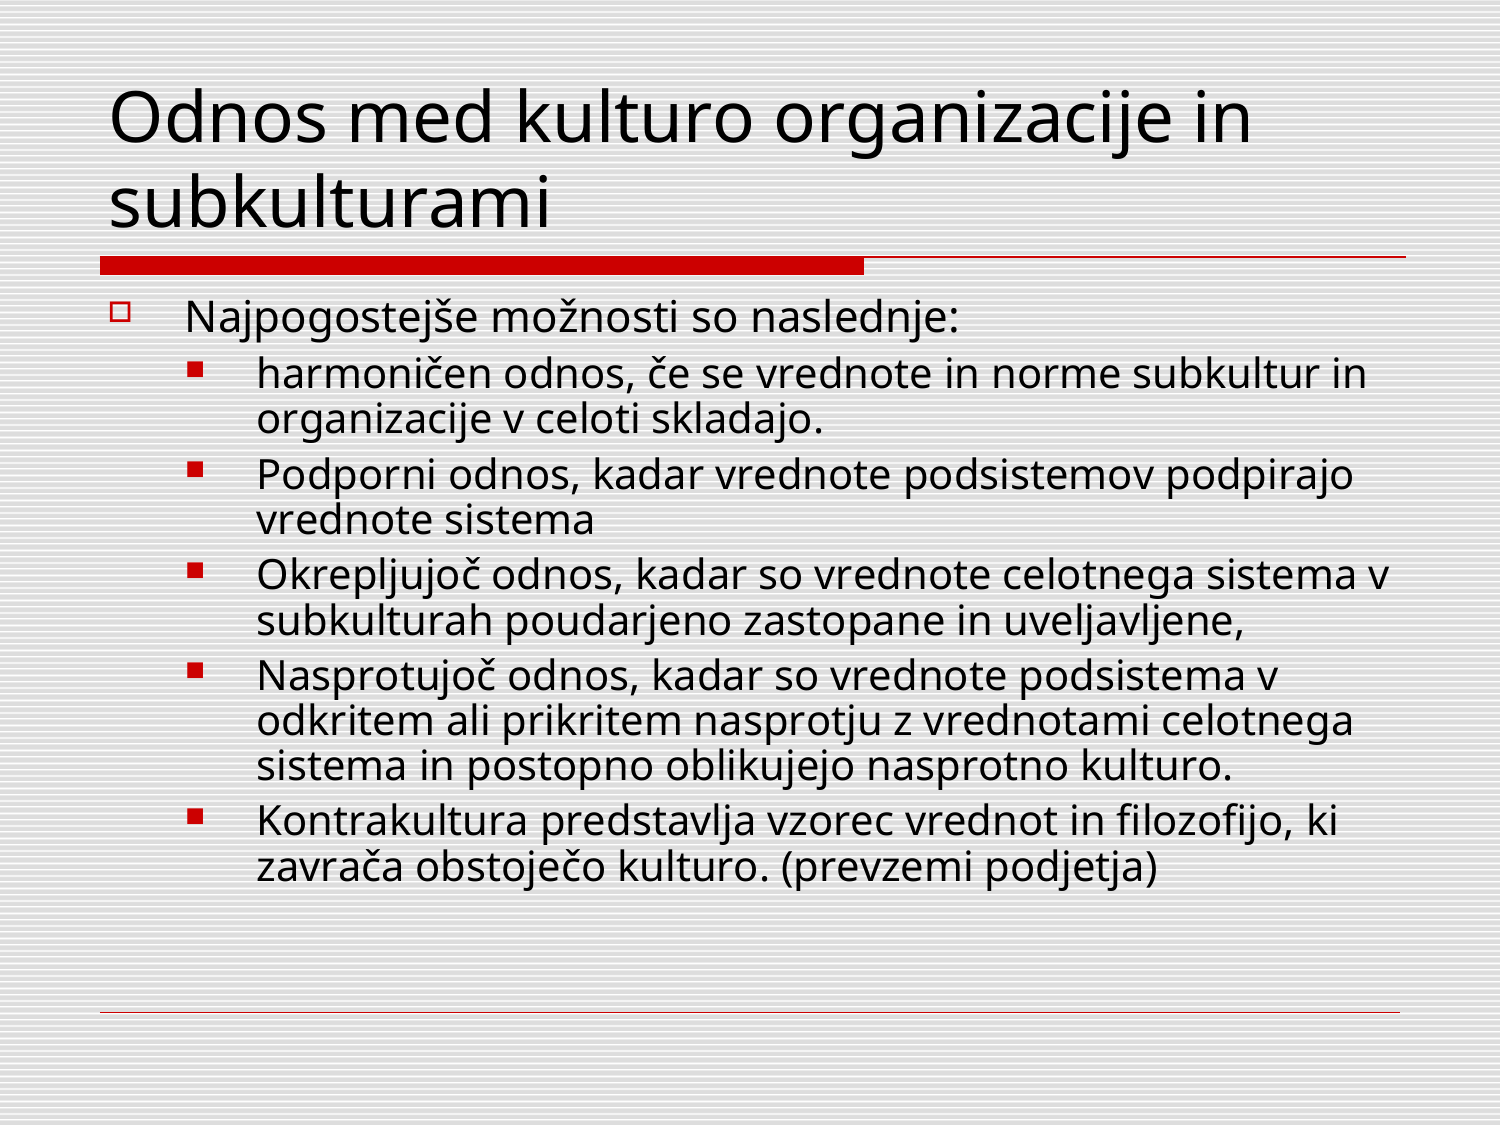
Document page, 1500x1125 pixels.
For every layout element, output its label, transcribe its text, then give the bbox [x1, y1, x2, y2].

list Najpogostejše možnosti so naslednje: harmoničen odnos, če se vrednote in norme subkultur in organizacije v celoti skladajo. Podporni odnos, kadar vrednote podsistemov podpirajo vrednote sistema Okrepljujoč odnos, kadar so vrednote celotnega sistema v subkulturah poudarjeno zastopane in uveljavljene, Nasprotujoč odnos, kadar so vrednote podsistema v odkritem ali prikritem nasprotju z vrednotami celotnega sistema in postopno oblikujejo nasprotno kulturo. Kontrakultura predstavlja vzorec vrednot in filozofijo, ki zavrača obstoječo kulturo. (prevzemi podjetja) [92, 287, 1406, 988]
title Odnos med kulturo organizacije in subkulturami [94, 49, 1407, 250]
picture [0, 0, 1500, 1125]
